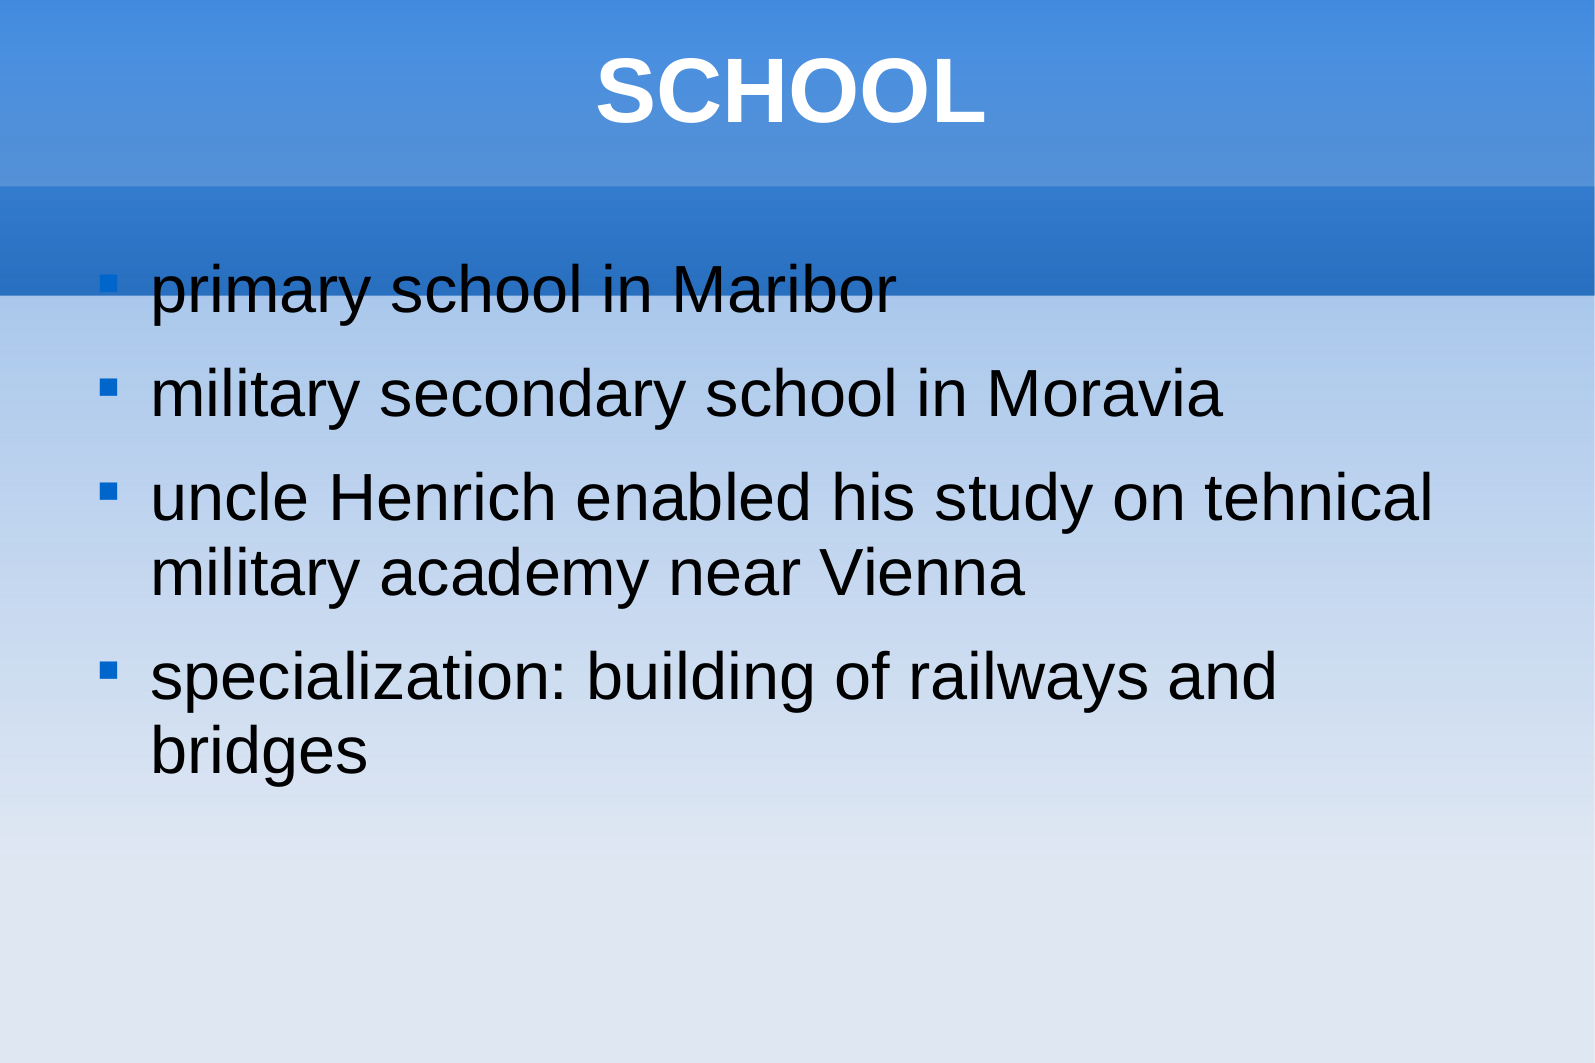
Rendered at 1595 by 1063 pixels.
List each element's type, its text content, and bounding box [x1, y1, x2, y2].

title SCHOOL [73, 0, 1509, 178]
picture [0, 0, 1595, 1063]
list primary school in Maribor military secondary school in Moravia uncle Henrich enabled his study on tehnical military academy near Vienna specialization: building of railways and bridges [79, 248, 1515, 798]
